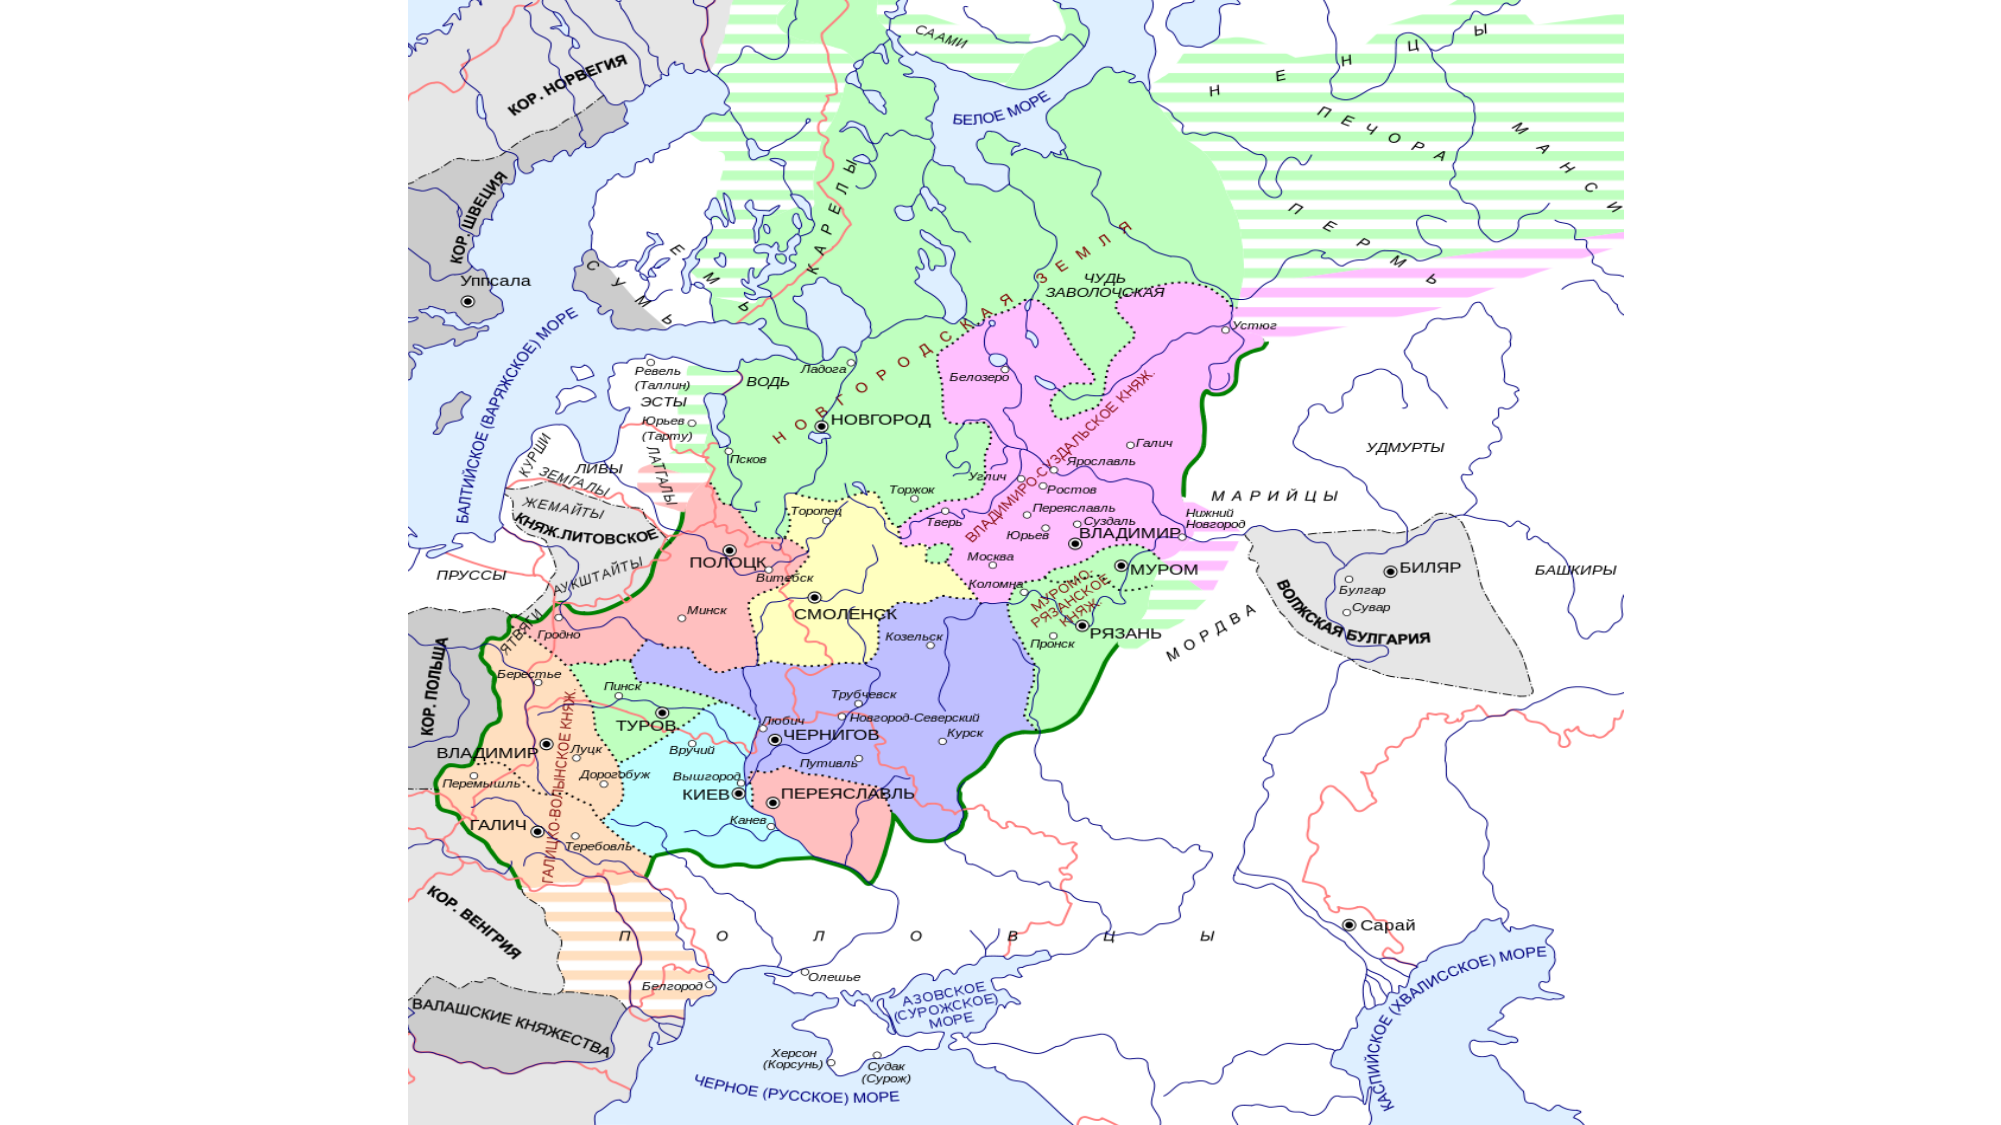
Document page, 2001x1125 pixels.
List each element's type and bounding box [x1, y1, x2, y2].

picture [408, 0, 1624, 1125]
